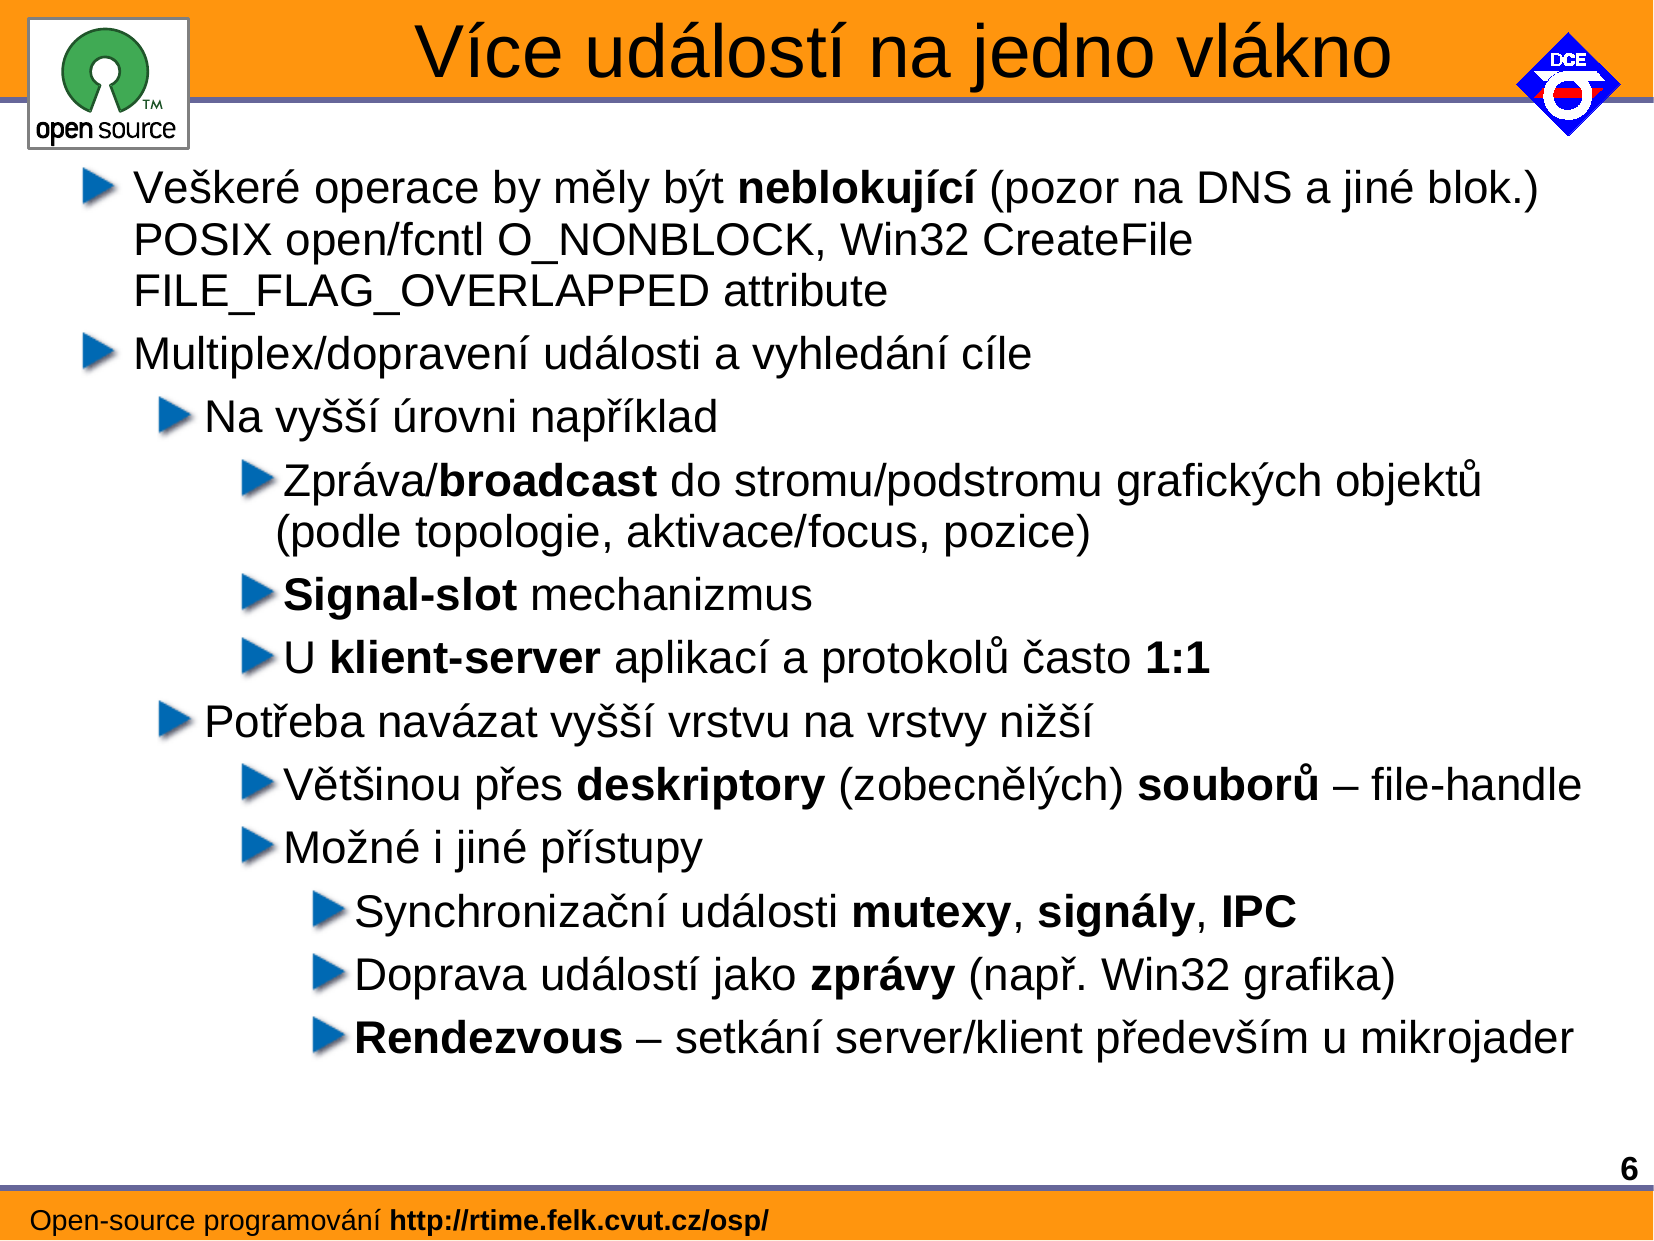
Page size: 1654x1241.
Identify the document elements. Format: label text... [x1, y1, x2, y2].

list Veškeré operace by měly být neblokující (pozor na DNS a jiné blok.) POSIX open/fcntl O_NONBLOCK, Win32 CreateFile FILE_FLAG_OVERLAPPED attribute Multiplex/dopravení události a vyhledání cíle Na vyšší úrovni například Zpráva/broadcast do stromu/podstromu grafických objektů (podle topologie, aktivace/focus, pozice) Signal-slot mechanizmus U klient-server aplikací a protokolů často 1:1 Potřeba navázat vyšší vrstvu na vrstvy nižší Většinou přes deskriptory (zobecnělých) souborů – file-handle Možné i jiné přístupy Synchronizační události mutexy, signály, IPC Doprava událostí jako zprávy (např. Win32 grafika) Rendezvous – setkání server/klient především u mikrojader [62, 162, 1586, 1168]
title Více událostí na jedno vlákno [178, 4, 1631, 98]
